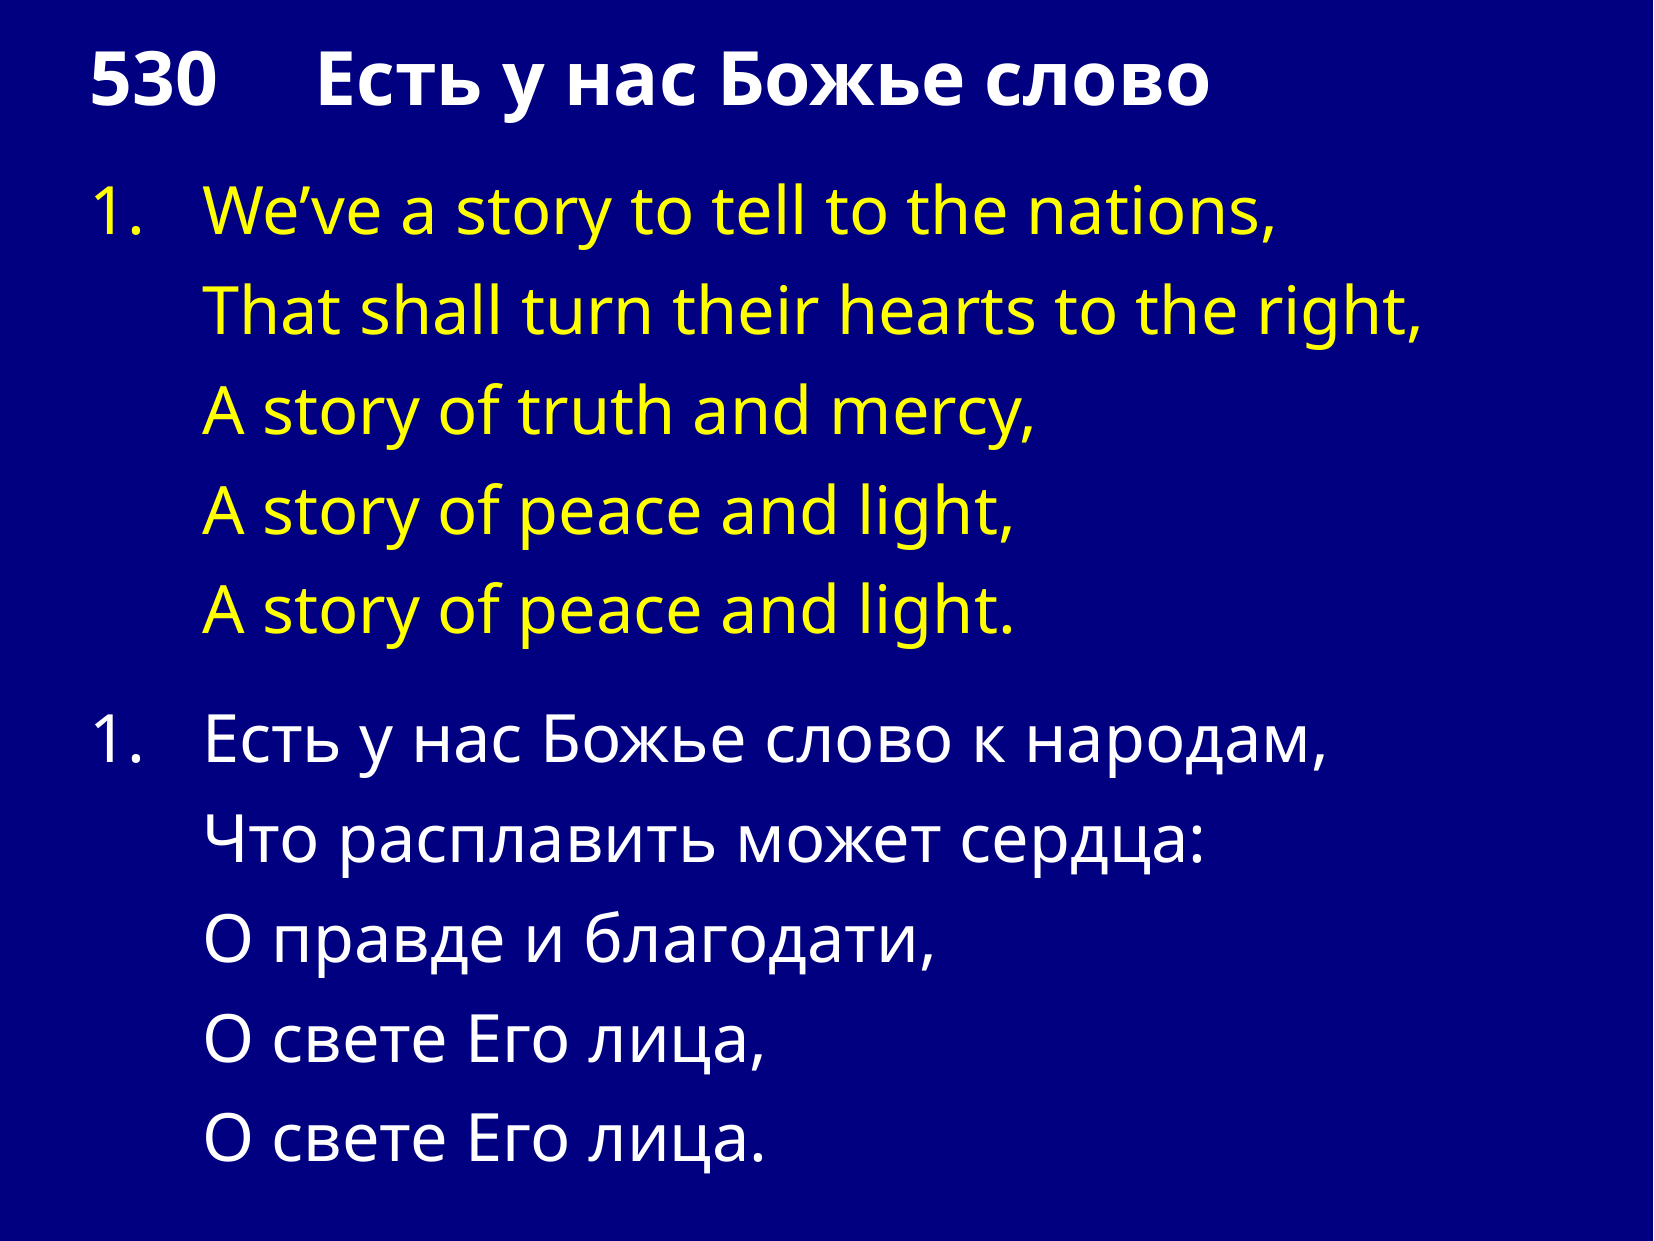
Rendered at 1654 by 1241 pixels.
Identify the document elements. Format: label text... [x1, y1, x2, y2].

text_box 1. We’ve a story to tell to the nations, That shall turn their hearts to the right, A story of truth and mercy, A story of peace and light, A story of peace and light. [75, 131, 1576, 638]
text_box 530 Есть у нас Божье слово [75, 18, 1576, 131]
text_box 1. Есть у нас Божье слово к народам, Что расплавить может сердца: О правде и благодати, О свете Его лица, О свете Его лица. [75, 675, 1576, 1163]
